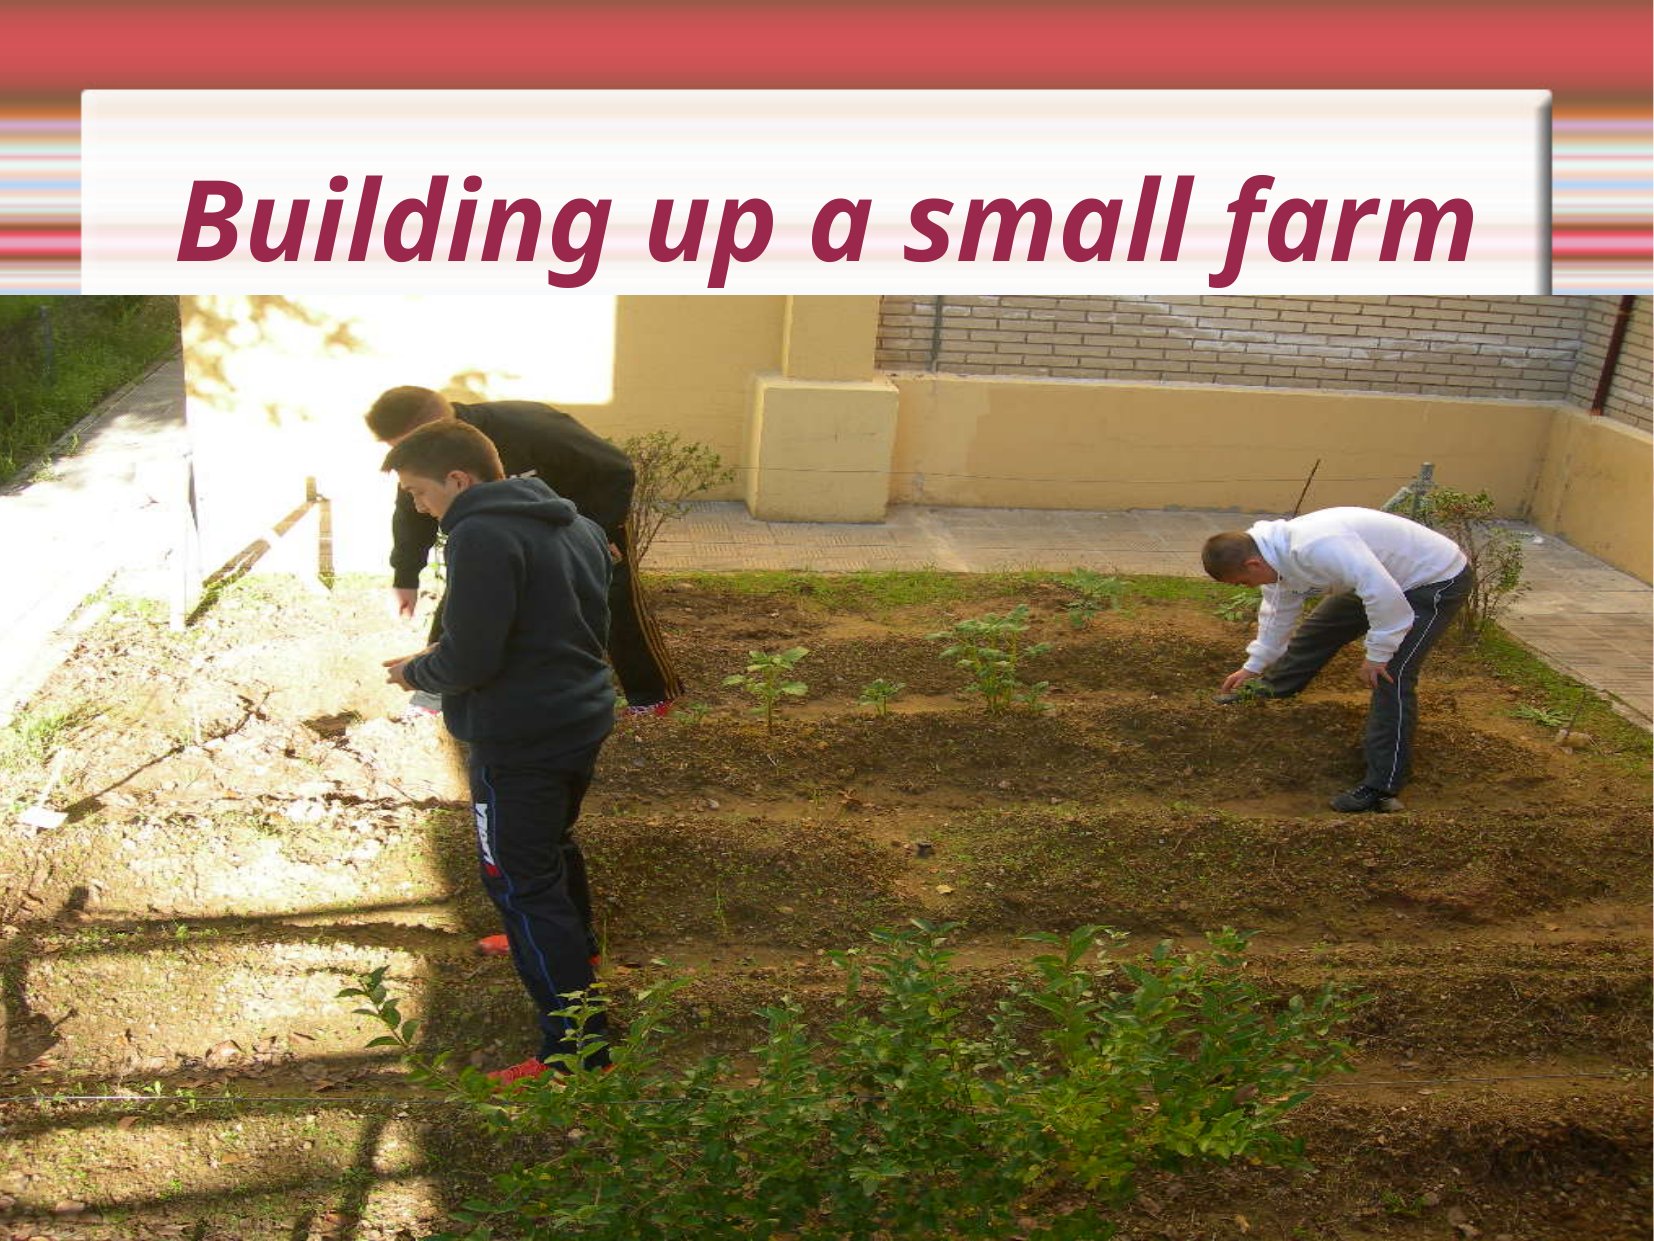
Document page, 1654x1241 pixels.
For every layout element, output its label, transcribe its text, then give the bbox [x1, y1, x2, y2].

title Building up a small farm [121, 114, 1534, 295]
picture [0, 0, 1654, 1241]
